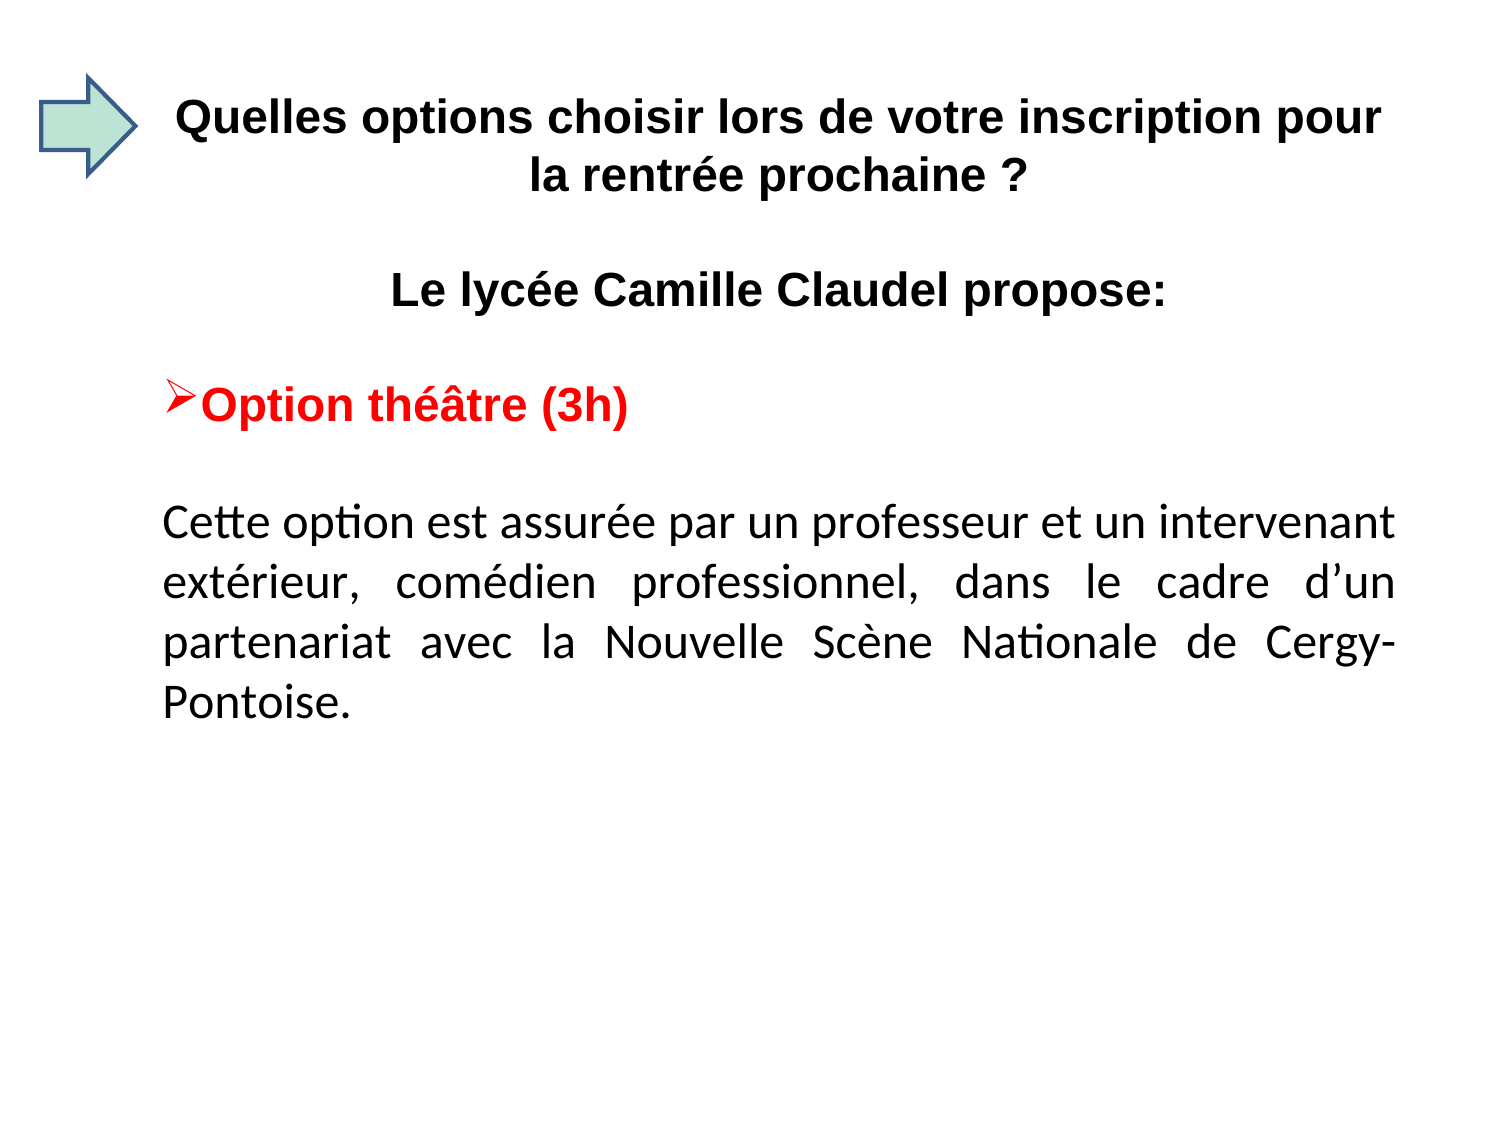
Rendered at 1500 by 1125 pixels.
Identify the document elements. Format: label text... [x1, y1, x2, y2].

text_box Quelles options choisir lors de votre inscription pour la rentrée prochaine ? Le lycée Camille Claudel propose: Option théâtre (3h) Cette option est assurée par un professeur et un intervenant extérieur, comédien professionnel, dans le cadre d’un partenariat avec la Nouvelle Scène Nationale de Cergy-Pontoise. [147, 78, 1412, 796]
text_box [41, 78, 136, 174]
